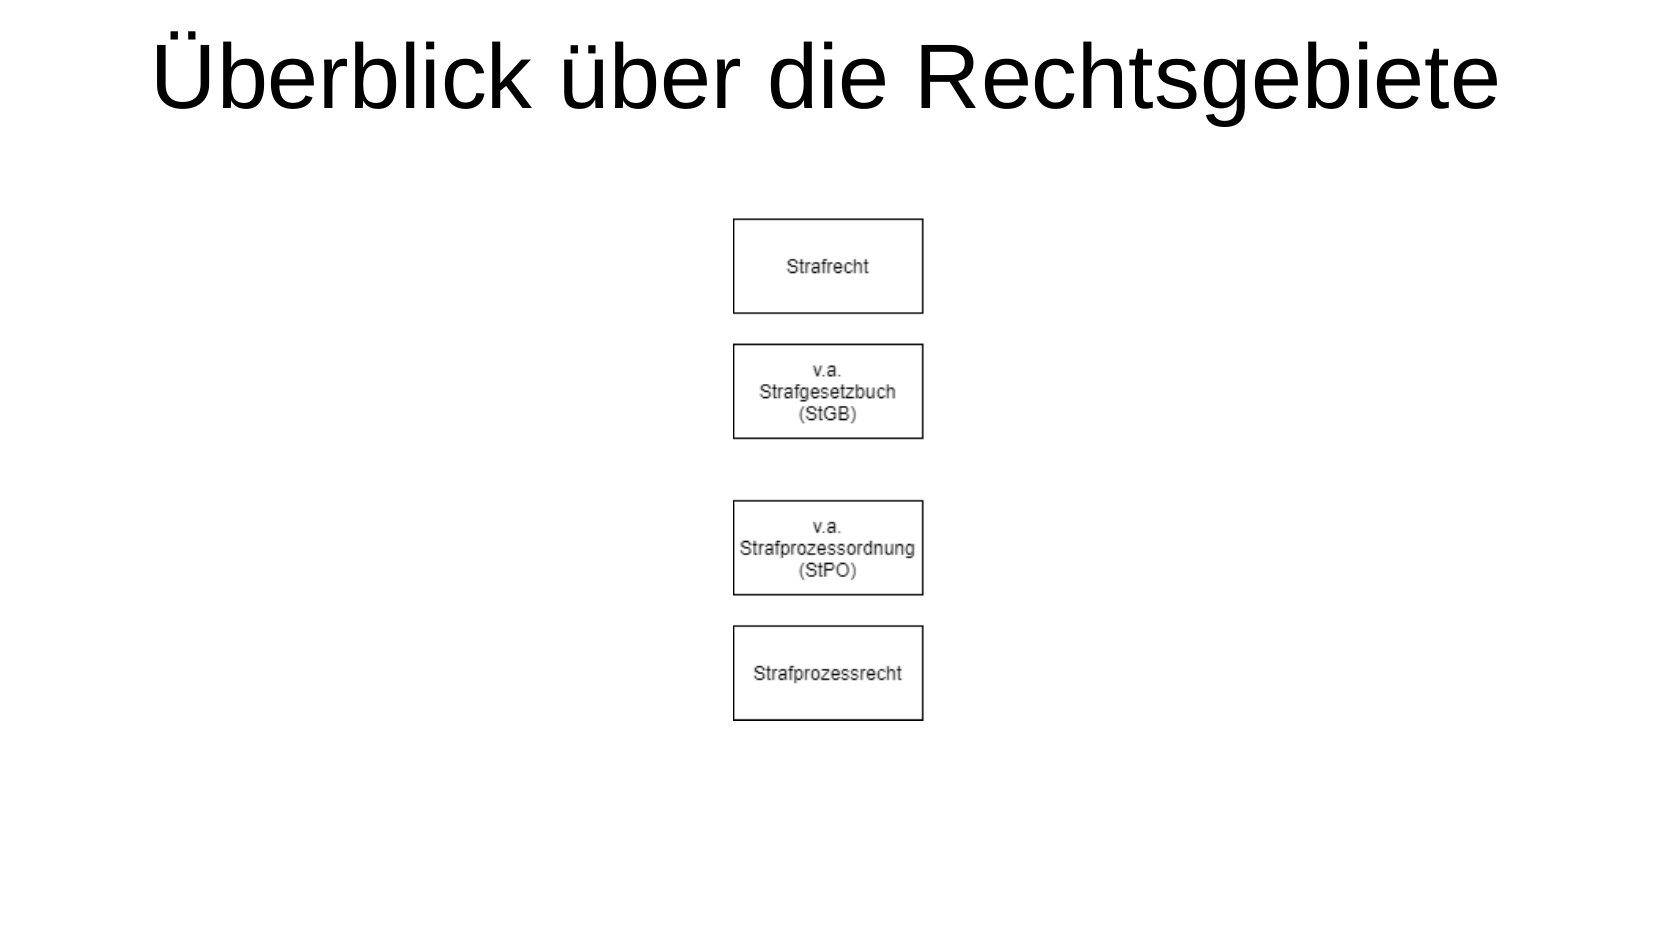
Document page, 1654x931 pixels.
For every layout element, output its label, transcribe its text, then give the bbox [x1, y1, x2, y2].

title Überblick über die Rechtsgebiete [82, 23, 1571, 130]
picture [733, 214, 927, 721]
